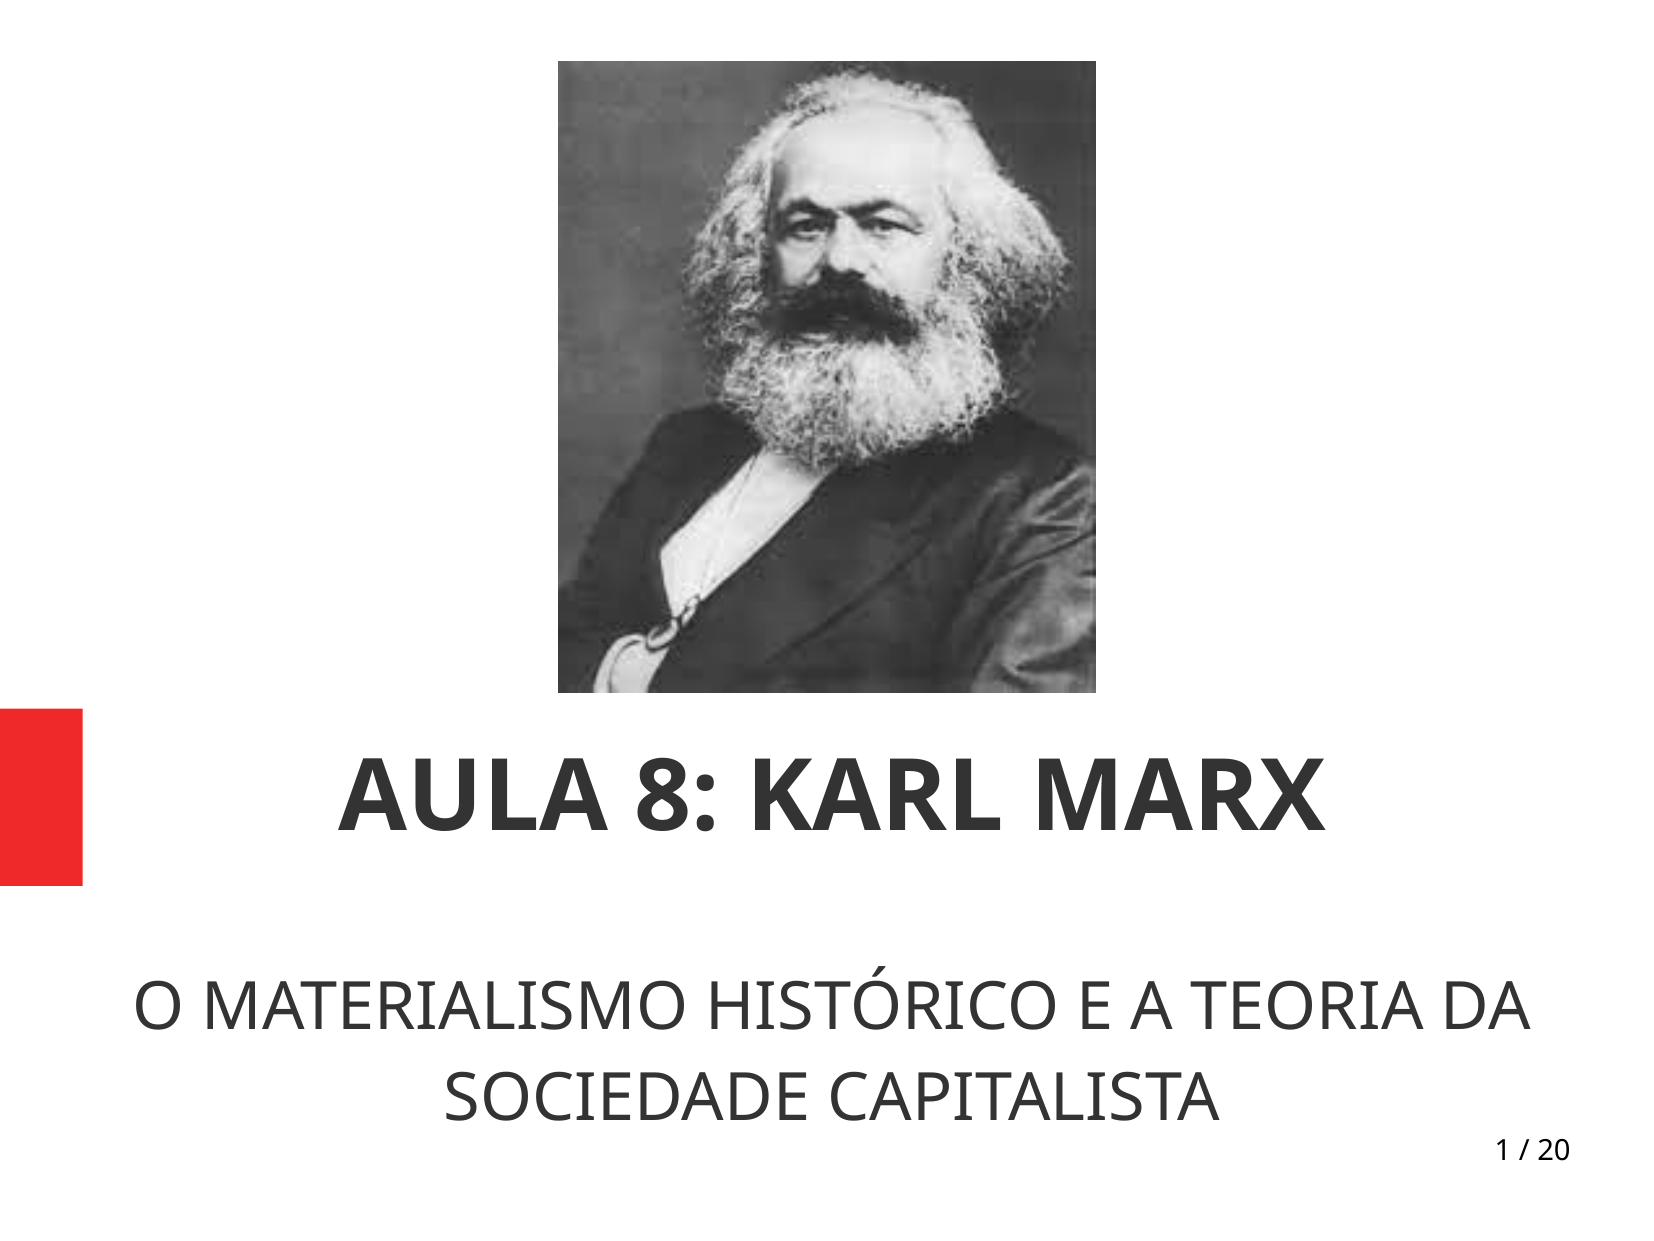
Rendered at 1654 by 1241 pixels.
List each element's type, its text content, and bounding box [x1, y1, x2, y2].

subtitle O MATERIALISMO HISTÓRICO E A TEORIA DA SOCIEDADE CAPITALISTA [129, 932, 1536, 1166]
title AULA 8: KARL MARX [129, 655, 1536, 928]
picture [558, 61, 1096, 693]
